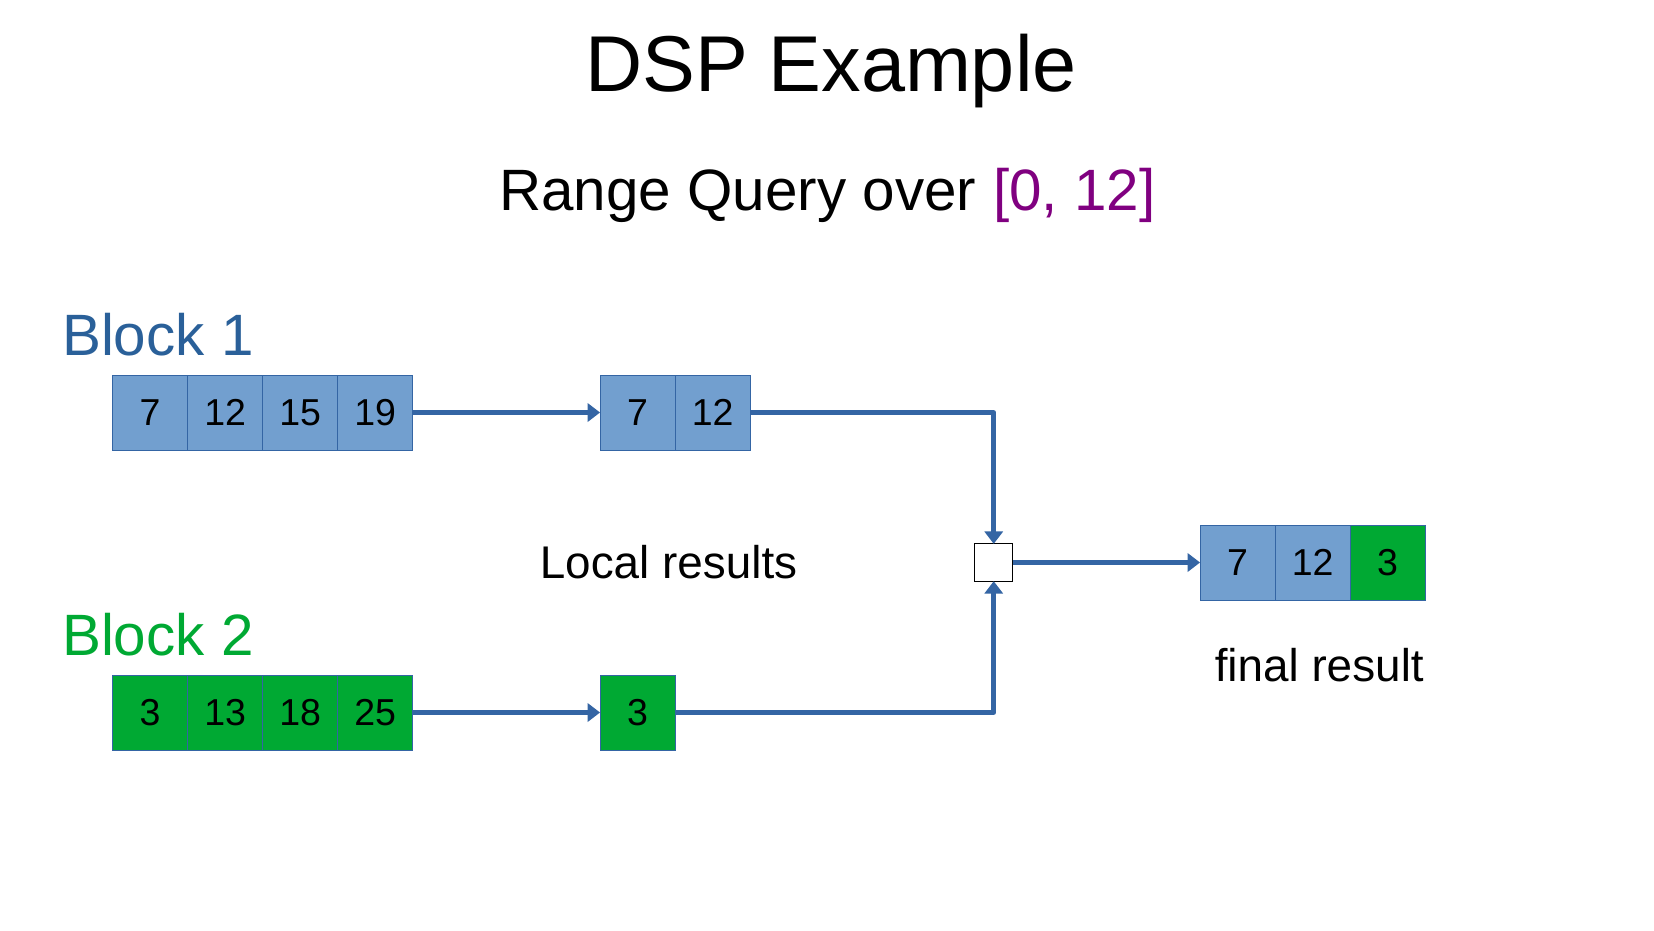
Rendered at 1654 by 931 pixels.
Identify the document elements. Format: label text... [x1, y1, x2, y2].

text_box 13 [187, 676, 263, 751]
text_box 15 [262, 375, 338, 451]
title DSP Example [86, 0, 1576, 142]
text_box Block 2 [47, 595, 269, 676]
text_box 12 [1276, 525, 1350, 601]
text_box 7 [600, 375, 676, 451]
text_box 25 [338, 675, 413, 751]
text_box Block 1 [47, 295, 269, 376]
text_box final result [1200, 632, 1463, 751]
text_box 3 [600, 675, 676, 751]
text_box 12 [188, 376, 262, 451]
text_box 12 [676, 375, 751, 451]
text_box 3 [1350, 525, 1426, 601]
text_box [974, 543, 1013, 582]
text_box 19 [338, 375, 413, 451]
text_box 3 [112, 676, 187, 751]
text_box 18 [263, 675, 338, 751]
text_box Range Query over [0, 12] [484, 150, 1169, 263]
text_box 7 [112, 376, 188, 451]
text_box Local results [525, 529, 812, 596]
text_box 7 [1200, 525, 1276, 601]
